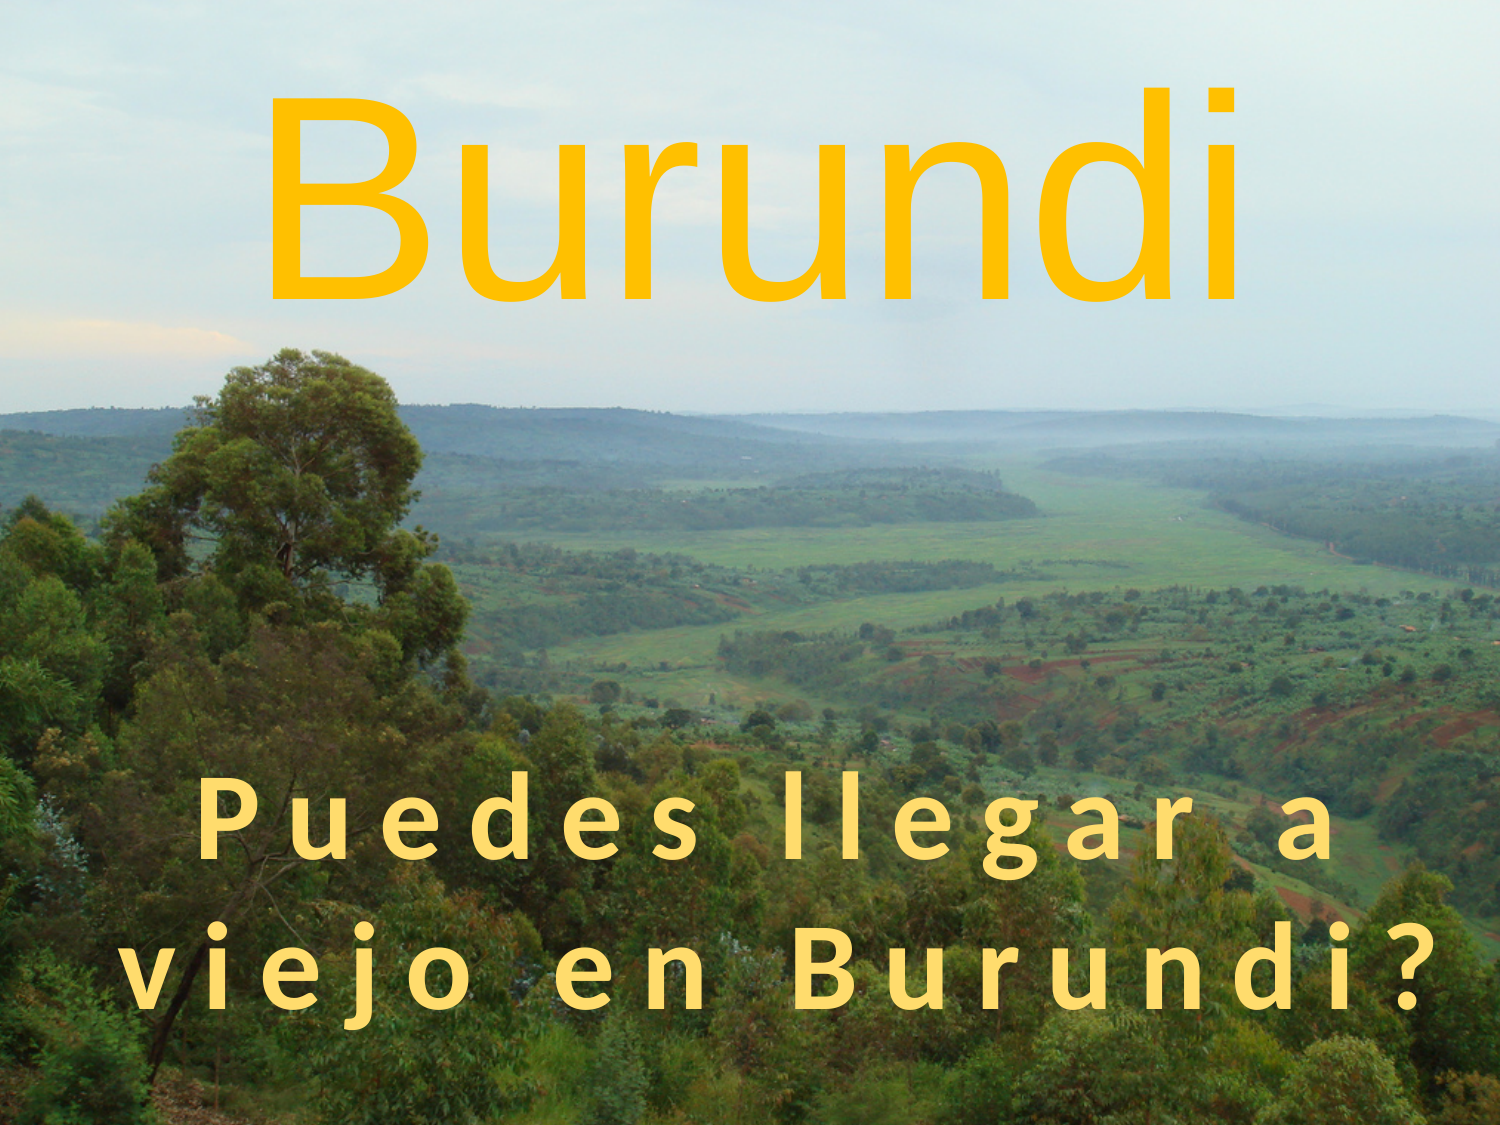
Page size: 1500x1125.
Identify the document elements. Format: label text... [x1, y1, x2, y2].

text_box Puedes llegar a viejo en Burundi? [17, 727, 1500, 1042]
text_box Burundi [234, 0, 1271, 365]
picture [0, 0, 1500, 1125]
